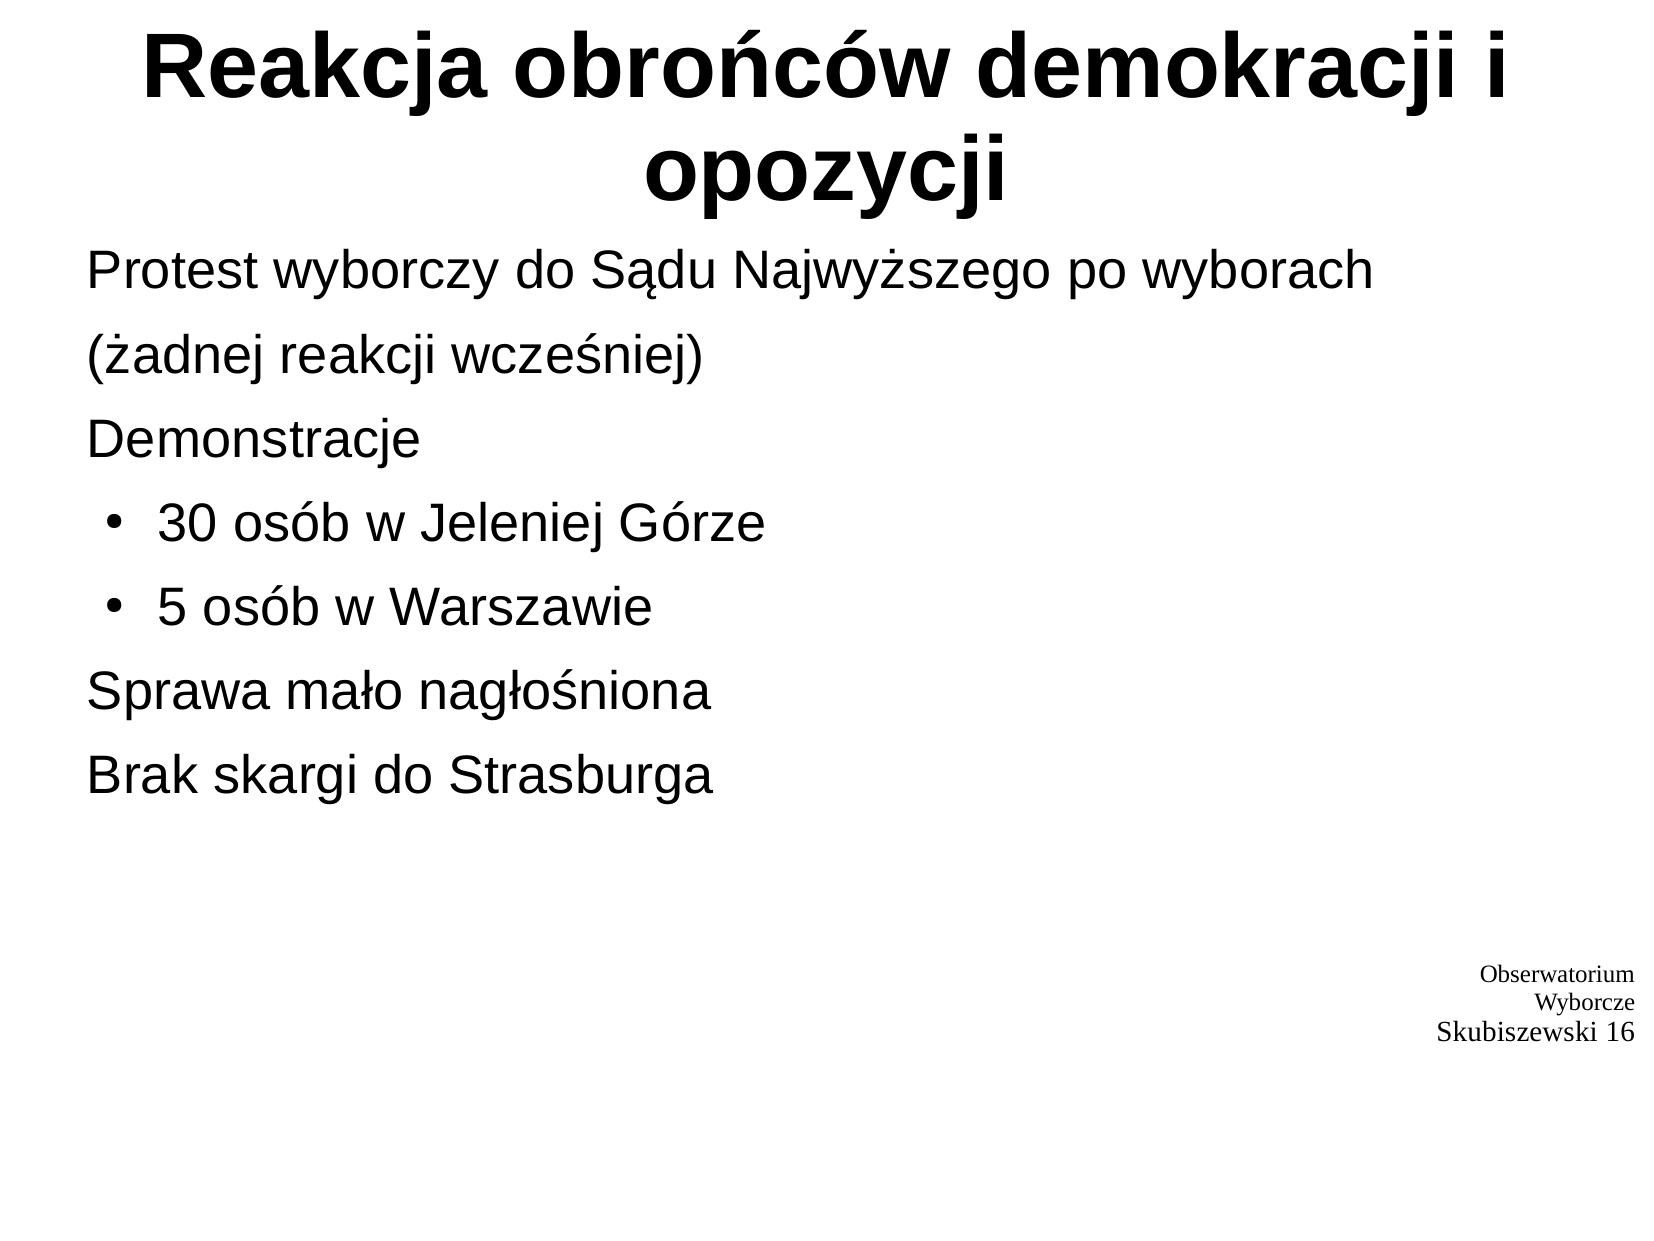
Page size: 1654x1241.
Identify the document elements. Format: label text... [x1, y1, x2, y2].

title Reakcja obrońców demokracji i opozycji [82, 15, 1571, 221]
subtitle Protest wyborczy do Sądu Najwyższego po wyborach (żadnej reakcji wcześniej) Demonstracje 30 osób w Jeleniej Górze 5 osób w Warszawie Sprawa mało nagłośniona Brak skargi do Strasburga [86, 240, 1576, 1183]
